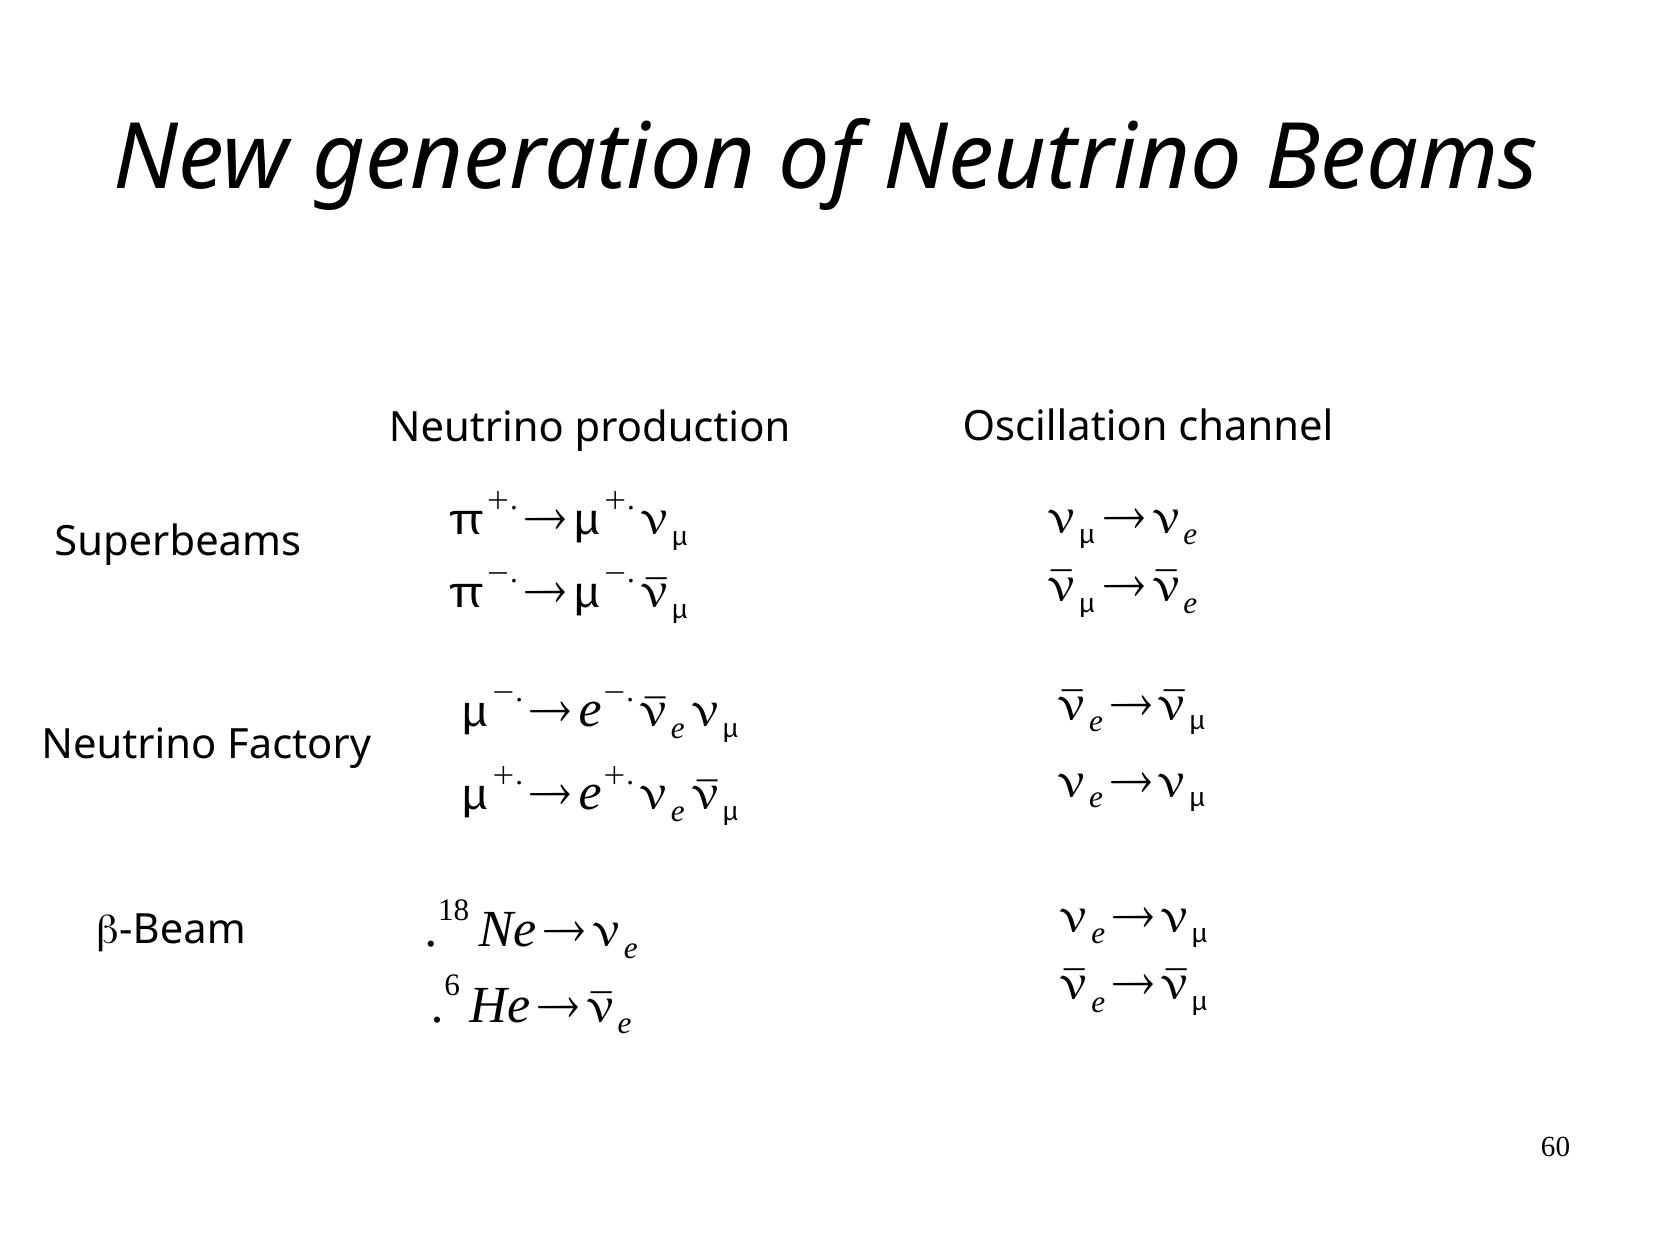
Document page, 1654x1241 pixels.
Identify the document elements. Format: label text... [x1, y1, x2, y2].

chart [419, 892, 644, 1041]
title New generation of Neutrino Beams [82, 56, 1571, 250]
text_box Neutrino Factory [26, 706, 402, 772]
chart [443, 481, 697, 625]
chart [1051, 750, 1215, 816]
chart [1053, 885, 1217, 1019]
text_box Superbeams [39, 503, 307, 569]
chart [1051, 673, 1215, 739]
chart [455, 756, 747, 829]
text_box Neutrino production [374, 389, 823, 454]
text_box Oscillation channel [947, 388, 1474, 454]
chart [1041, 486, 1203, 620]
text_box b-Beam [81, 891, 258, 962]
chart [455, 673, 747, 746]
